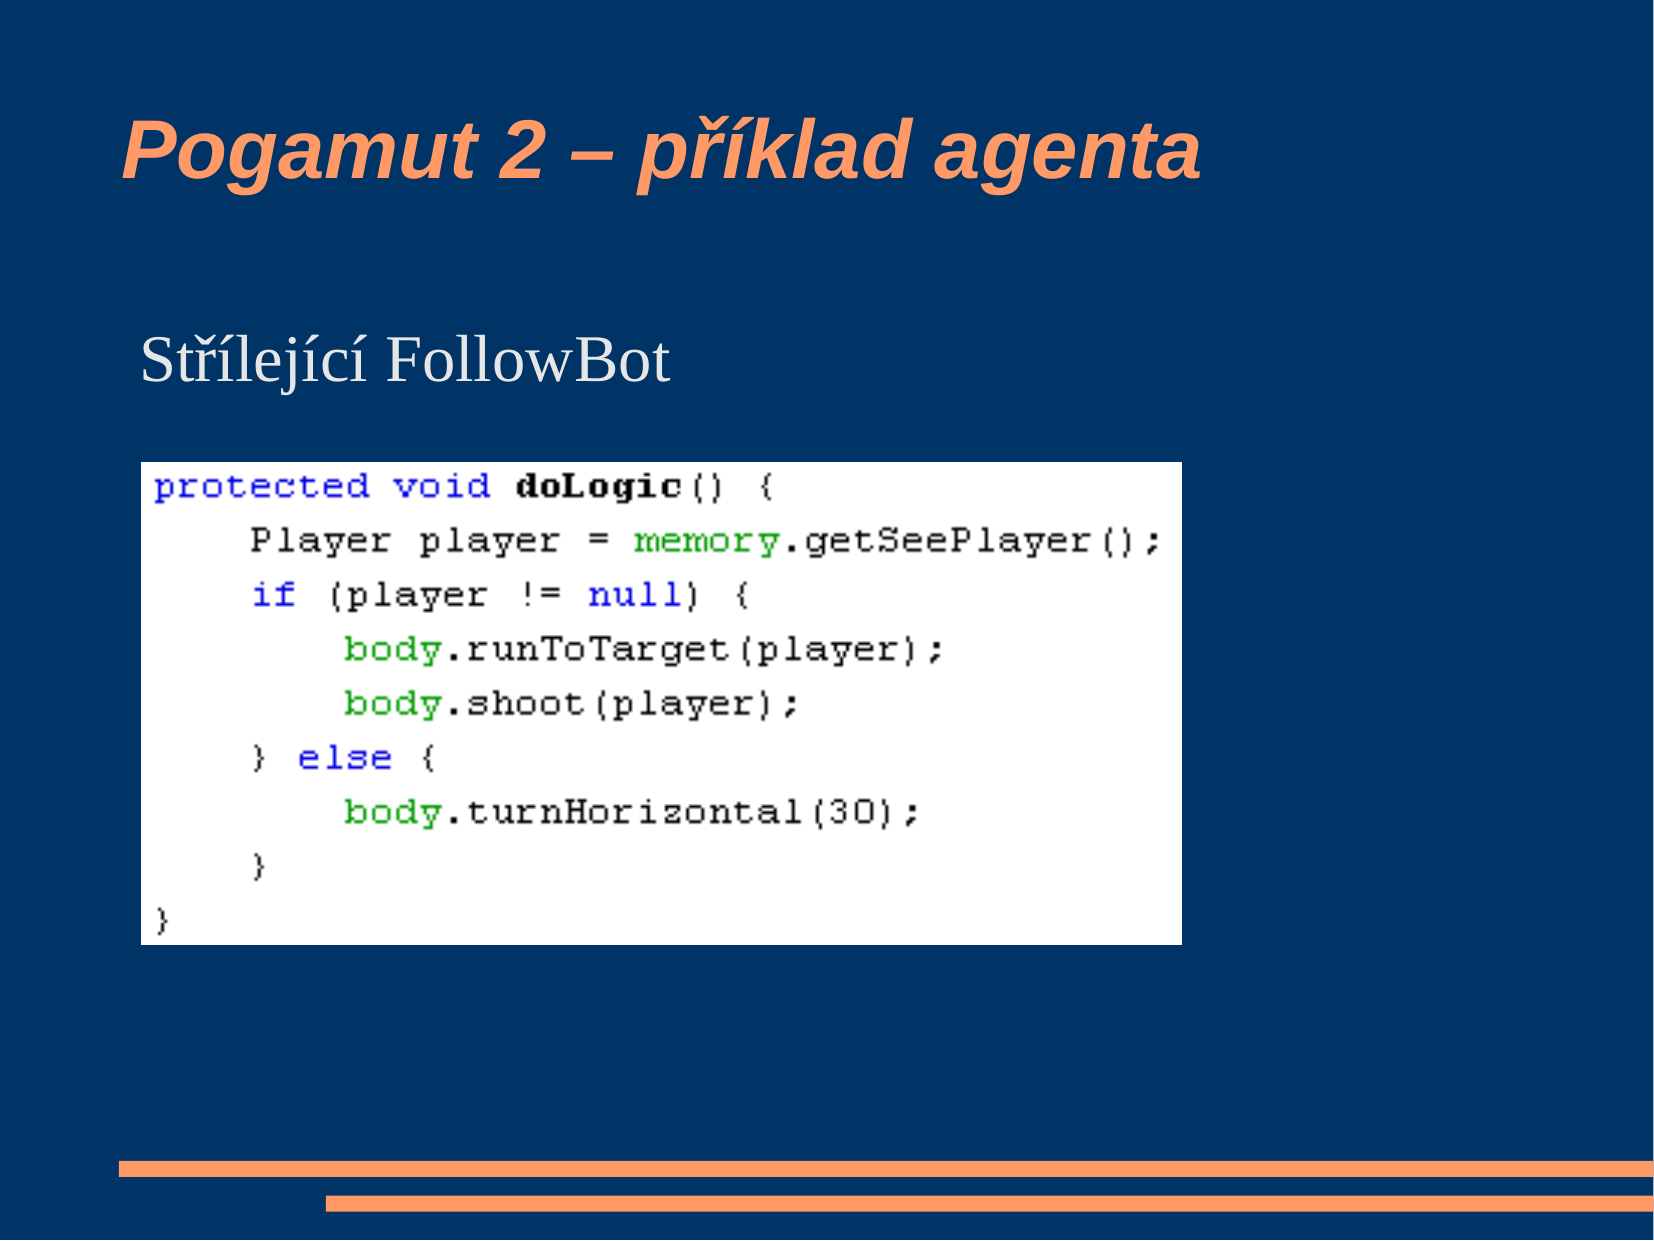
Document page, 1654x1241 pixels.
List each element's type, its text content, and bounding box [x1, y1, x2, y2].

picture [141, 462, 1182, 945]
list Střílející FollowBot [121, 322, 1561, 1133]
title Pogamut 2 – příklad agenta [121, 46, 1534, 254]
